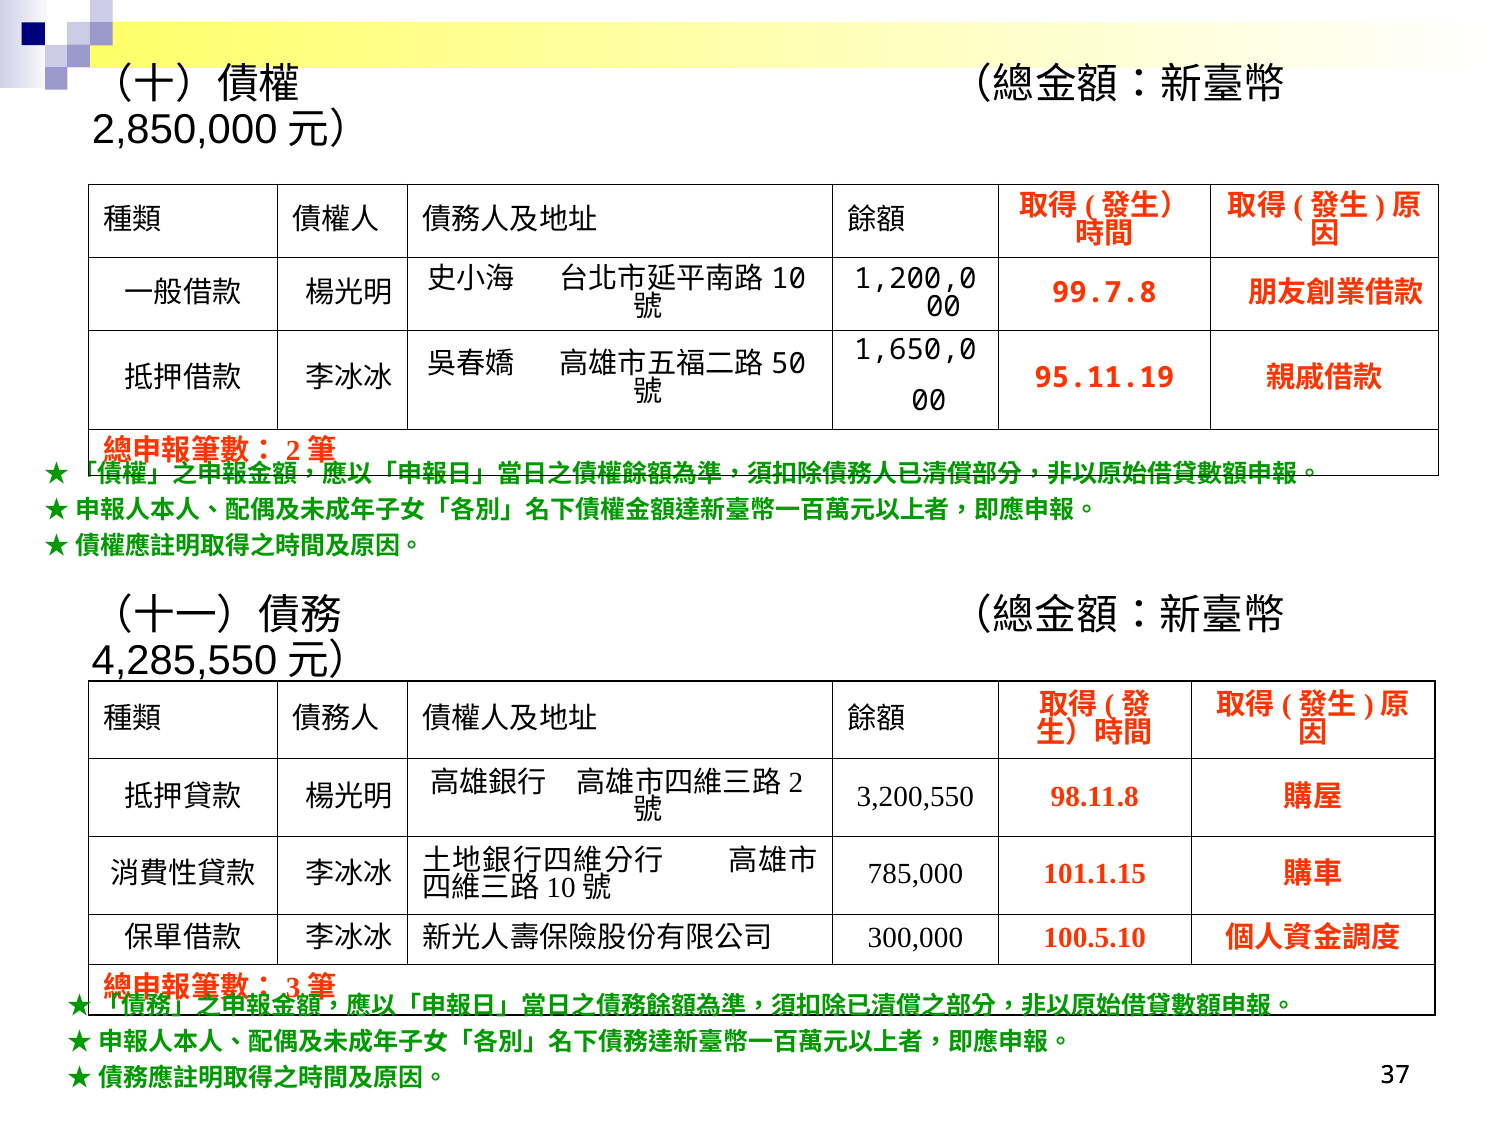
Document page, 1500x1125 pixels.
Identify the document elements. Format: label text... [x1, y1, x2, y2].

table_cell 購車 [1192, 837, 1434, 914]
table_cell 總申報筆數：3筆 [89, 965, 1434, 975]
table_cell 一般借款 [89, 258, 277, 330]
table_cell 101.1.15 [999, 837, 1191, 914]
text_box （十一）債務 （總金額：新臺幣4,285,550元） [76, 586, 1412, 646]
table_cell 新光人壽保險股份有限公司 [408, 915, 832, 964]
table_header 債務人 [278, 682, 407, 758]
table_header 餘額 [833, 682, 998, 758]
table_cell 抵押貸款 [89, 759, 277, 836]
table_header 取得(發生)原因 [1192, 682, 1434, 758]
table_cell 李冰冰 [278, 331, 407, 429]
table_header 取得(發生）時間 [999, 682, 1191, 758]
table_cell 史小海 台北市延平南路10號 [408, 258, 832, 330]
table_header 餘額 [833, 185, 998, 257]
table_cell 98.11.8 [999, 759, 1191, 836]
table_cell 消費性貸款 [89, 837, 277, 914]
table_cell 100.5.10 [999, 915, 1191, 964]
table_cell 1,650,000 [833, 331, 998, 429]
table_cell 朋友創業借款 [1211, 258, 1438, 330]
table_cell 楊光明 [278, 258, 407, 330]
table_cell 高雄銀行 高雄市四維三路2號 [408, 759, 832, 836]
table_cell 楊小琳 [291, 22, 295, 54]
table_cell 個人資金調度 [1192, 915, 1434, 964]
table_cell 吳春嬌 高雄市五福二路50號 [408, 331, 832, 429]
table_cell 土地銀行四維分行 高雄市四維三路10號 [408, 837, 832, 914]
table_header 債權人 [278, 185, 407, 257]
table_header 種類 [89, 682, 277, 758]
text_box ★「債權」之申報金額，應以「申報日」當日之債權餘額為準，須扣除債務人已清償部分，非以原始借貸數額申報。 ★申報人本人、配偶及未成年子女「各別」名下債權金額達新臺幣一百萬元以上者，即應申報。 ★債權應註明取得之時間及原因。 [29, 444, 1500, 568]
table_cell 99.7.8 [999, 258, 1210, 330]
table_header 取得(發生)原因 [1211, 185, 1438, 257]
table_header 種類 [89, 185, 277, 257]
table_header 債權人及地址 [408, 682, 832, 758]
table_cell 親戚借款 [1211, 331, 1438, 429]
table_cell 李冰冰 [278, 837, 407, 914]
table_cell 300,000 [833, 915, 998, 964]
table_cell 95.11.19 [999, 331, 1210, 429]
table_cell 李冰冰 [278, 915, 407, 964]
text_box <編號> [431, 22, 436, 54]
table_cell 1,200,000 [833, 258, 998, 330]
table_cell 保單借款 [89, 915, 277, 964]
table_cell 抵押借款 [89, 331, 277, 429]
table_cell 總申報筆數：2筆 [89, 430, 1438, 475]
text_box ★「債務」之申報金額，應以「申報日」當日之債務餘額為準，須扣除已清償之部分，非以原始借貸數額申報。 ★申報人本人、配偶及未成年子女「各別」名下債務達新臺幣一百萬元以上者，即應申報。 ★債務應註明取得之時間及原因。 [53, 975, 1436, 1100]
table_cell 3,200,550 [833, 759, 998, 836]
table_header 債務人及地址 [408, 185, 832, 257]
table_cell 785,000 [833, 837, 998, 914]
title （十）債權 （總金額：新臺幣2,850,000元） [76, 54, 1400, 126]
table_header 取得(發生）時間 [999, 185, 1210, 257]
table_cell 購屋 [1192, 759, 1434, 836]
table_cell 楊光明 [278, 759, 407, 836]
